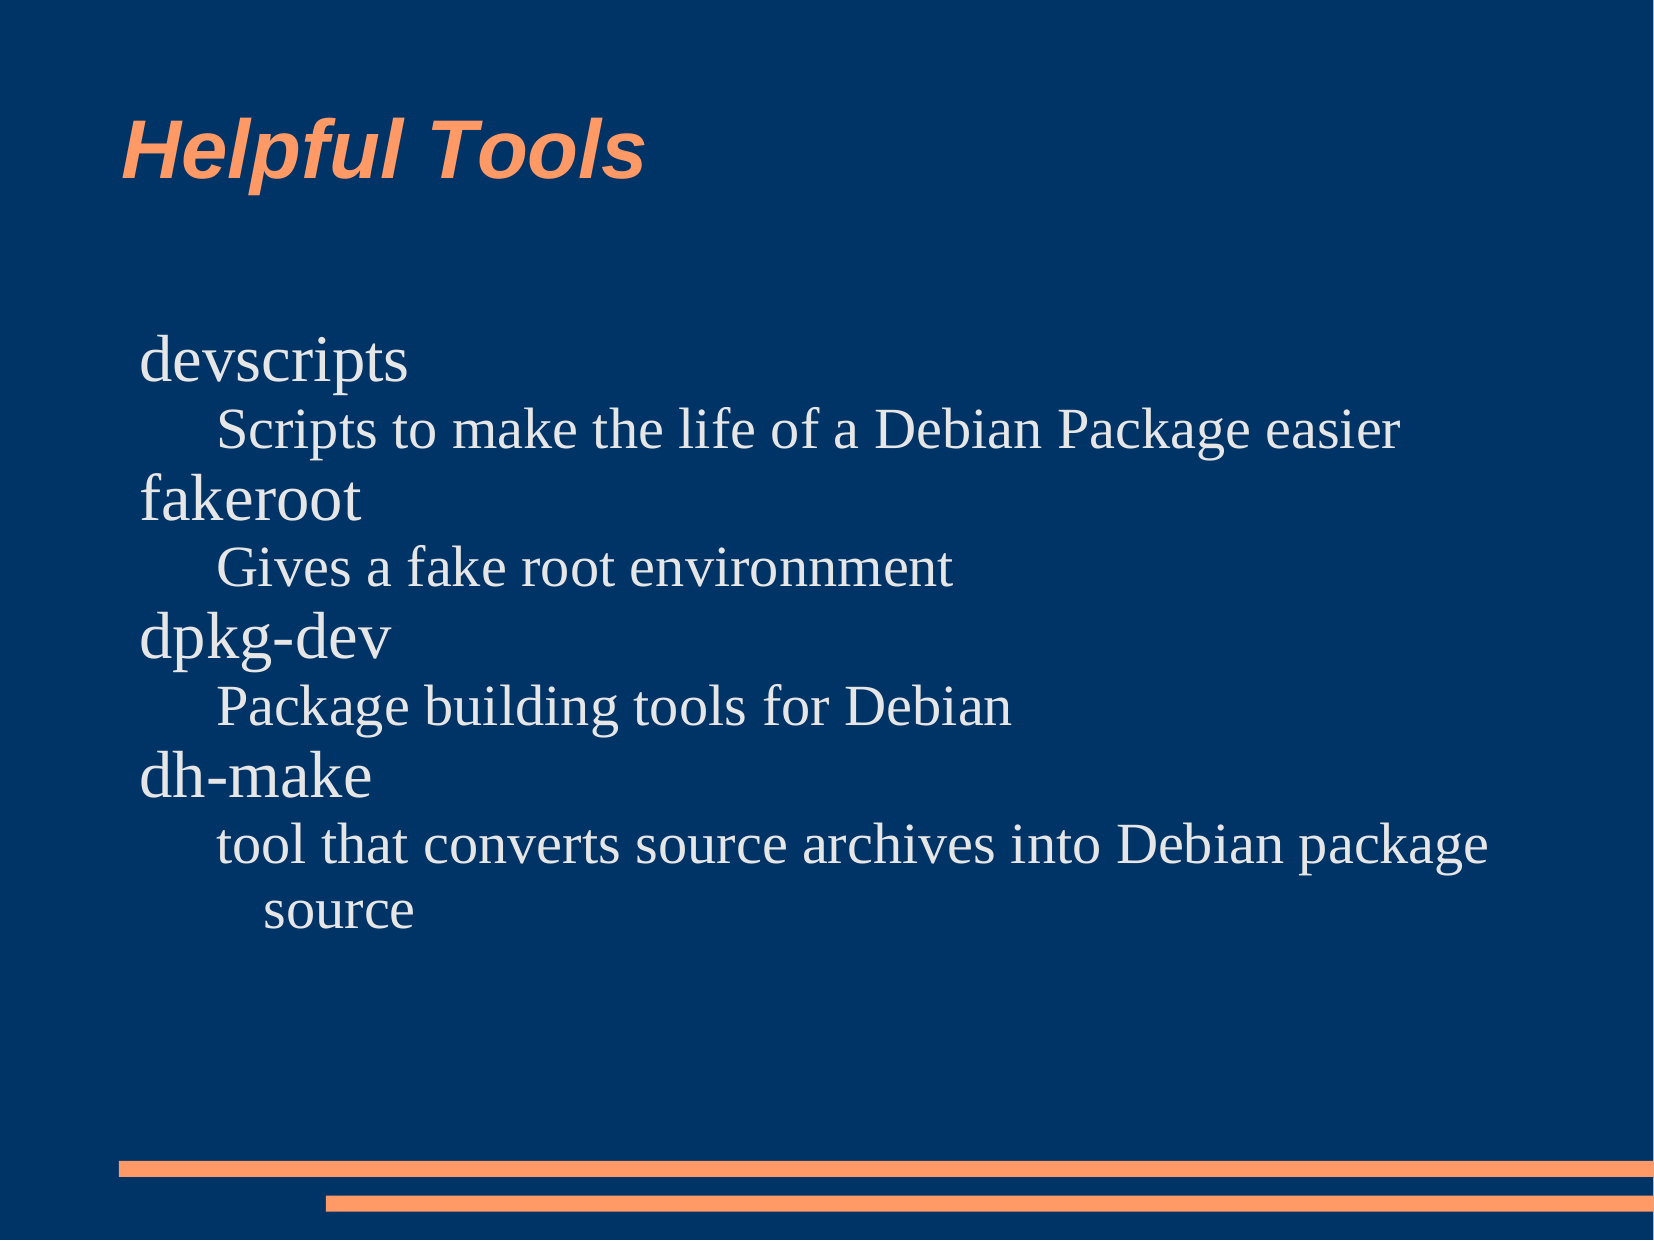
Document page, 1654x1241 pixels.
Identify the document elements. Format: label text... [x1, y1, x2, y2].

title Helpful Tools [121, 53, 1534, 247]
list devscripts Scripts to make the life of a Debian Package easier fakeroot Gives a fake root environnment dpkg-dev Package building tools for Debian dh-make tool that converts source archives into Debian package source [121, 322, 1561, 1118]
